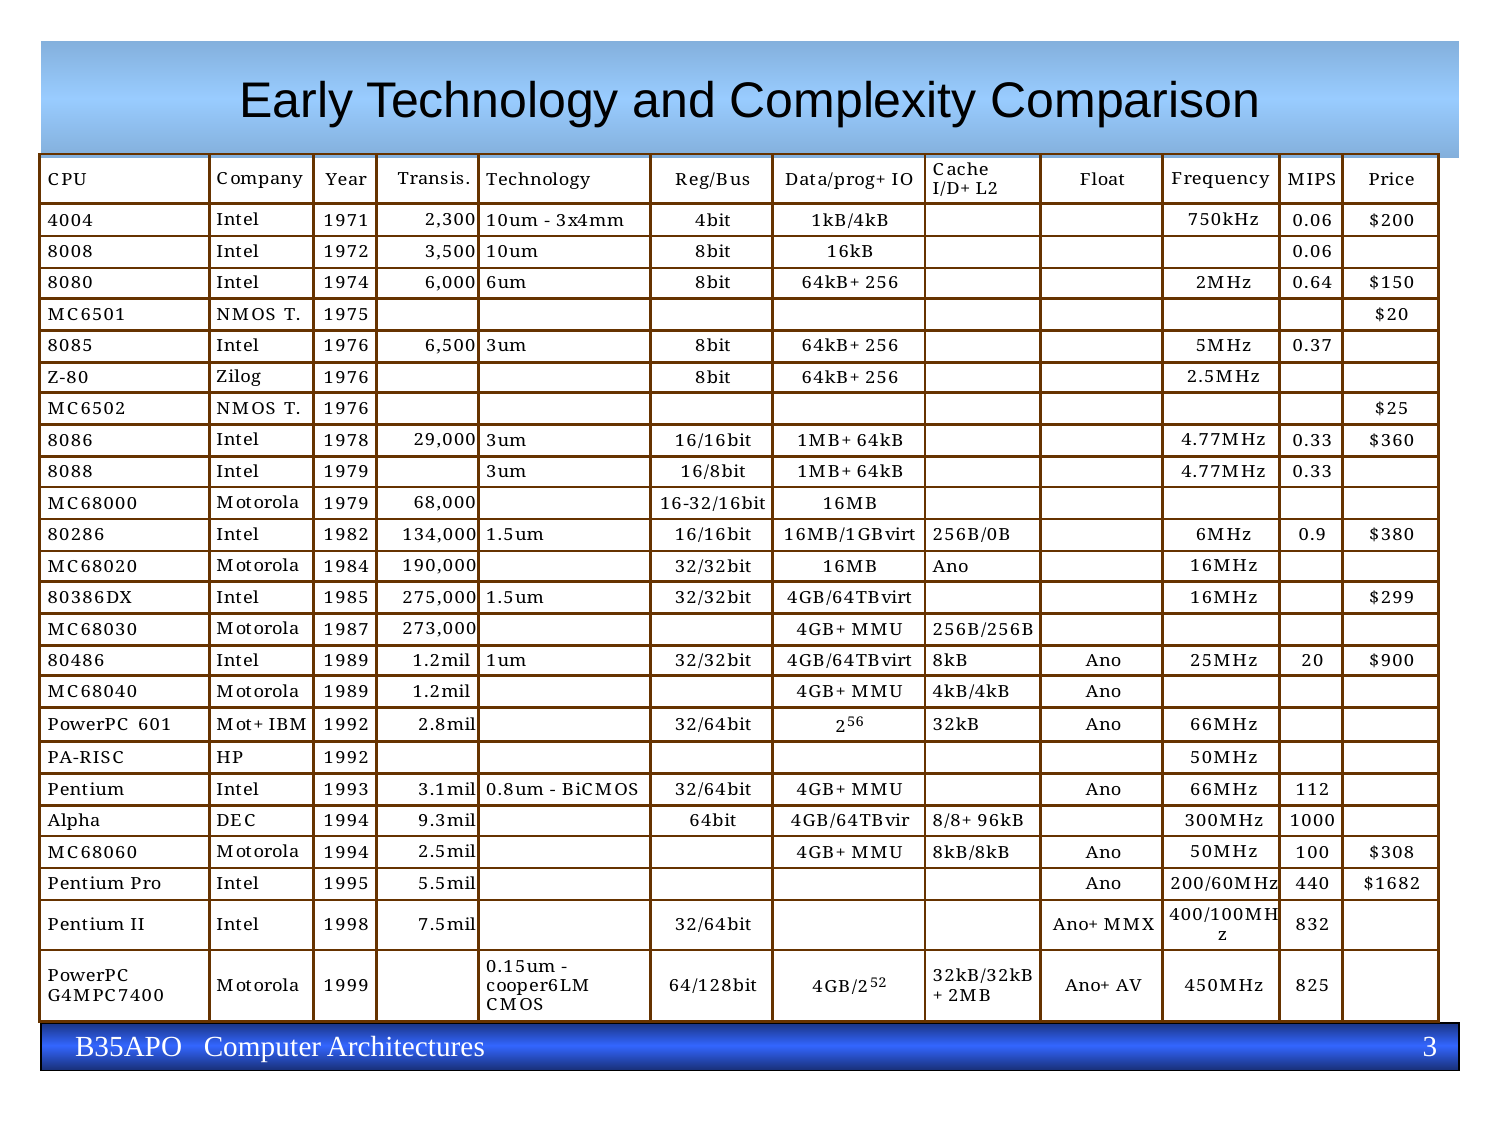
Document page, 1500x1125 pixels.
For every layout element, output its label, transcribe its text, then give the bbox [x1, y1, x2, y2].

title Early Technology and Complexity Comparison [41, 41, 1459, 152]
chart [31, 152, 1500, 1038]
